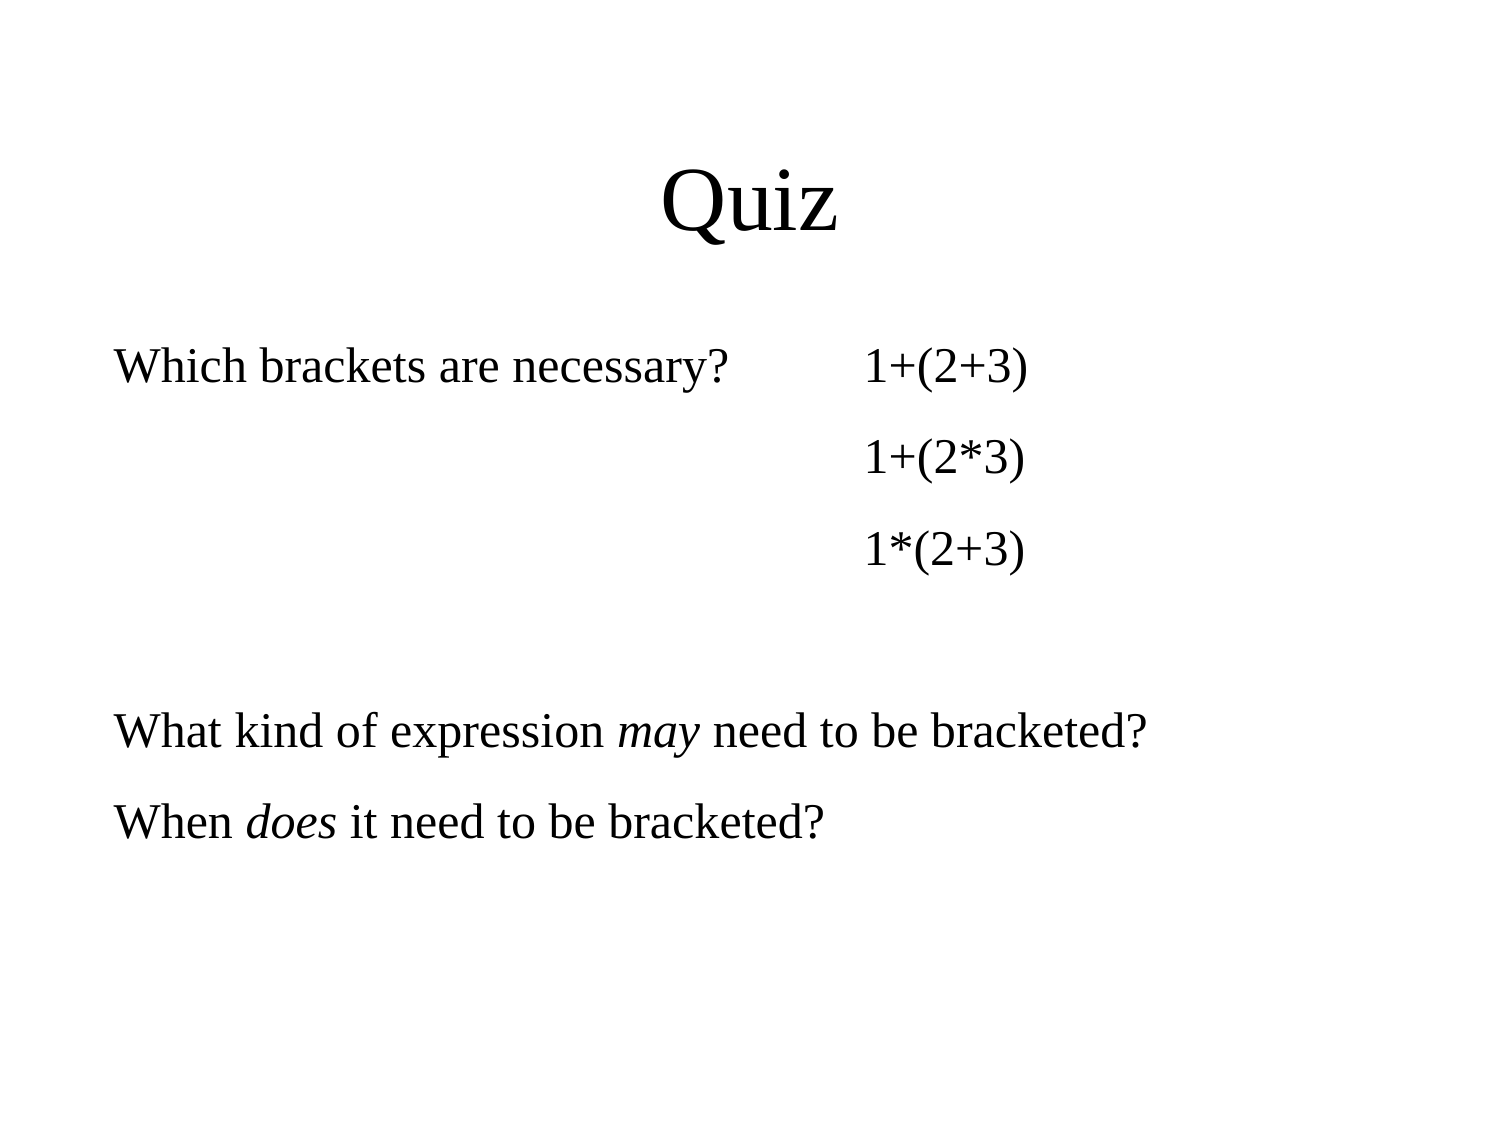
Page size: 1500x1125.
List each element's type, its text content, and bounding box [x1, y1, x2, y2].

title Quiz [112, 99, 1388, 288]
text_box Which brackets are necessary? 1+(2+3) 1+(2*3) 1*(2+3) What kind of expression may need to be bracketed? When does it need to be bracketed? [98, 324, 1164, 857]
